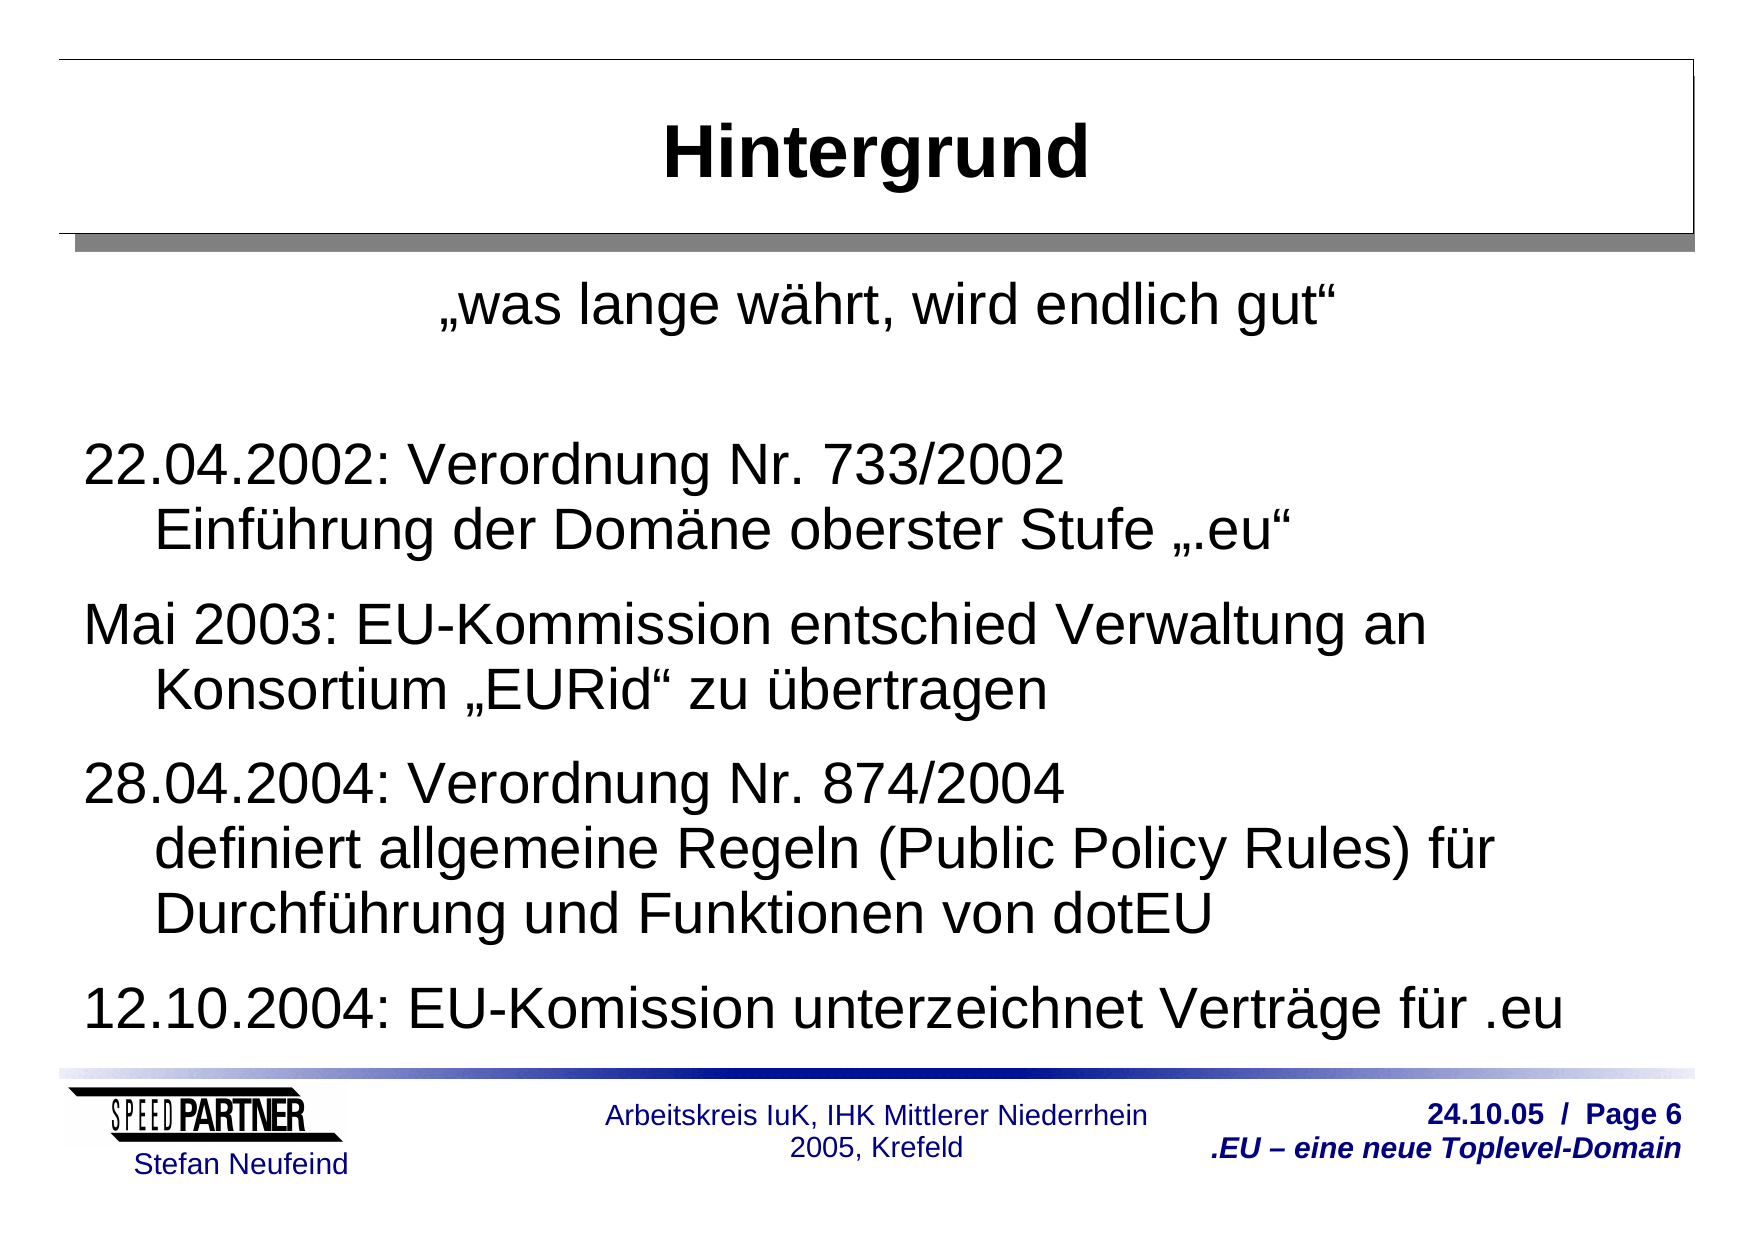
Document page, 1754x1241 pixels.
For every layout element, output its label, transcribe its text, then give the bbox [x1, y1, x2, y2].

title Hintergrund [59, 59, 1695, 244]
list „was lange währt, wird endlich gut“ 22.04.2002: Verordnung Nr. 733/2002 Einführung der Domäne oberster Stufe „.eu“ Mai 2003: EU-Kommission entschied Verwaltung an Konsortium „EURid“ zu übertragen 28.04.2004: Verordnung Nr. 874/2004 definiert allgemeine Regeln (Public Policy Rules) für Durchführung und Funktionen von dotEU 12.10.2004: EU-Komission unterzeichnet Verträge für .eu [71, 272, 1695, 1055]
picture [59, 1068, 1695, 1079]
picture [64, 1082, 348, 1146]
